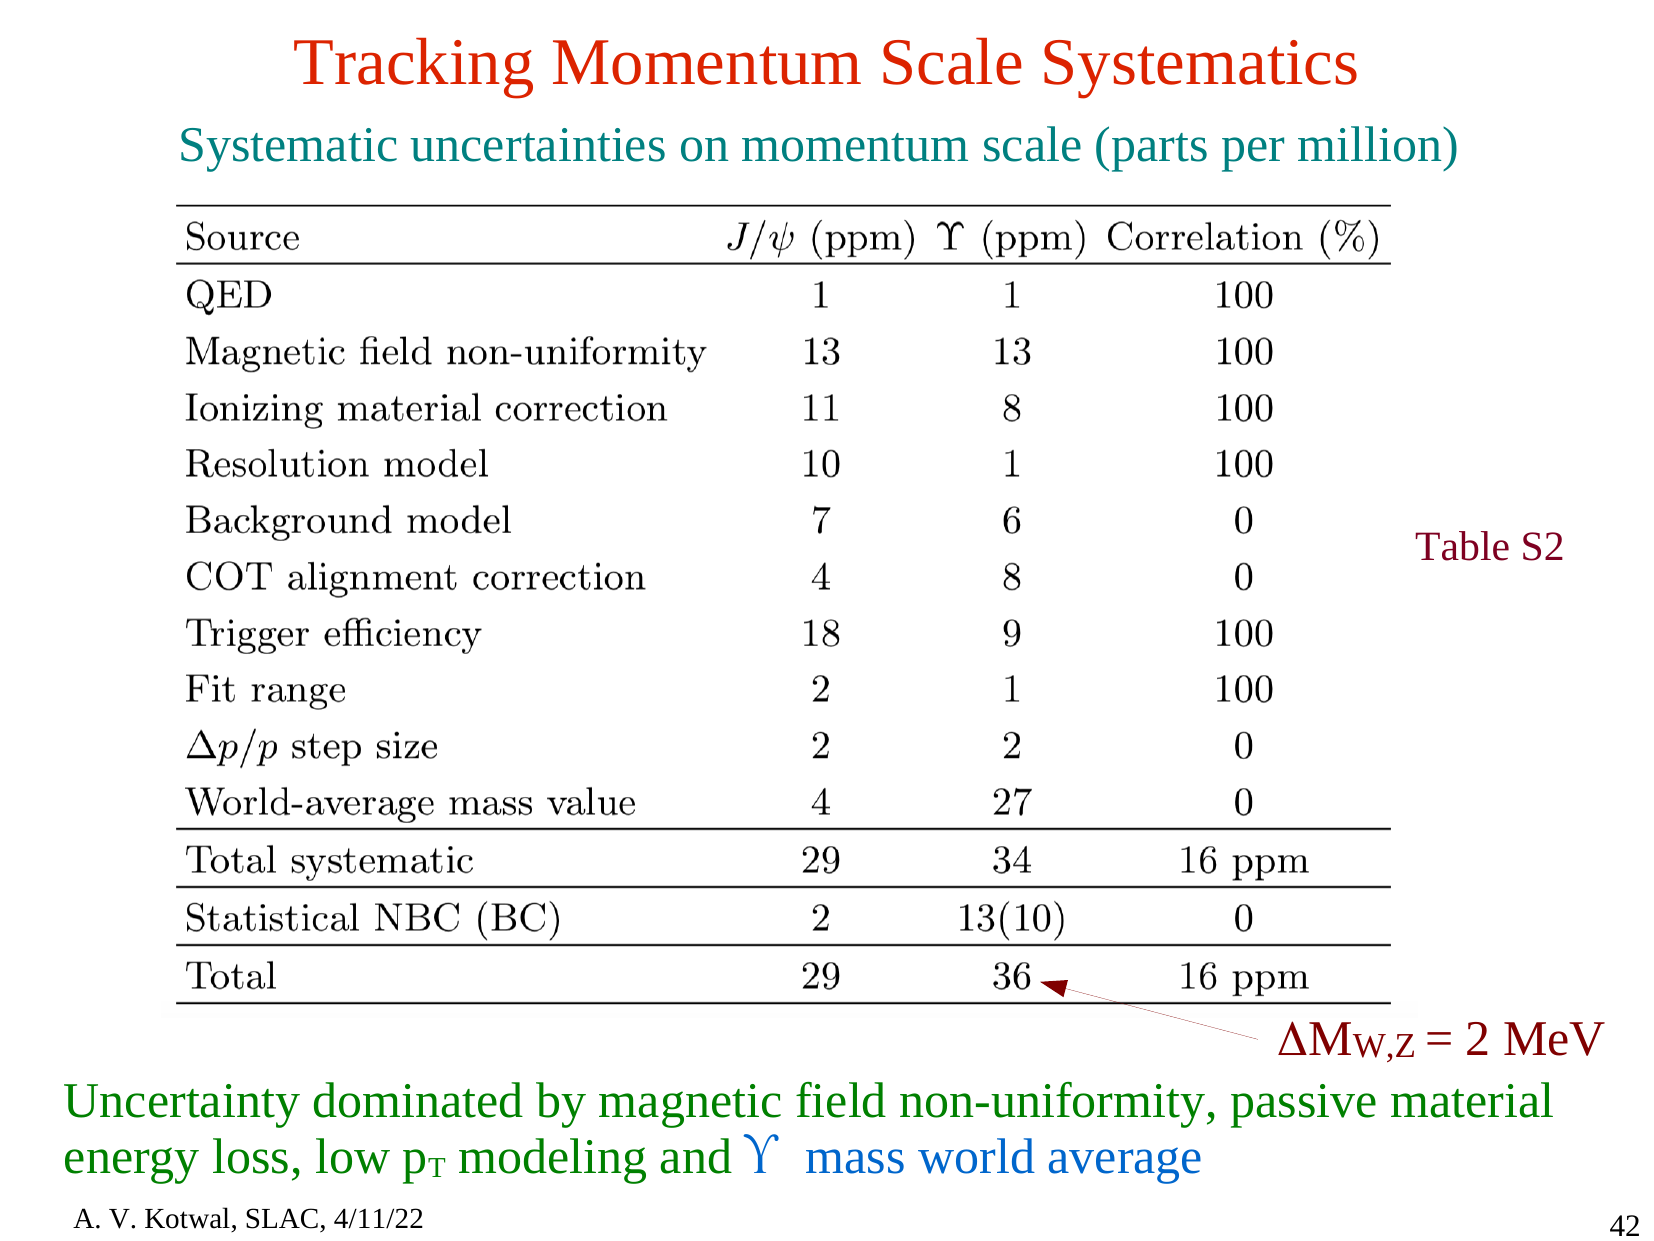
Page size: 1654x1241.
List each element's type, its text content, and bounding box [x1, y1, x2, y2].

text_box Table S2 [1415, 522, 1565, 570]
picture [161, 193, 1418, 1018]
text_box Systematic uncertainties on momentum scale (parts per million) [178, 117, 1576, 228]
text_box ΔMW,Z = 2 MeV [1100, 1010, 1640, 1088]
text_box Uncertainty dominated by magnetic field non-uniformity, passive material energy loss, low pT modeling and ϒ mass world average [63, 1073, 1553, 1201]
title Tracking Momentum Scale Systematics [121, 8, 1534, 115]
